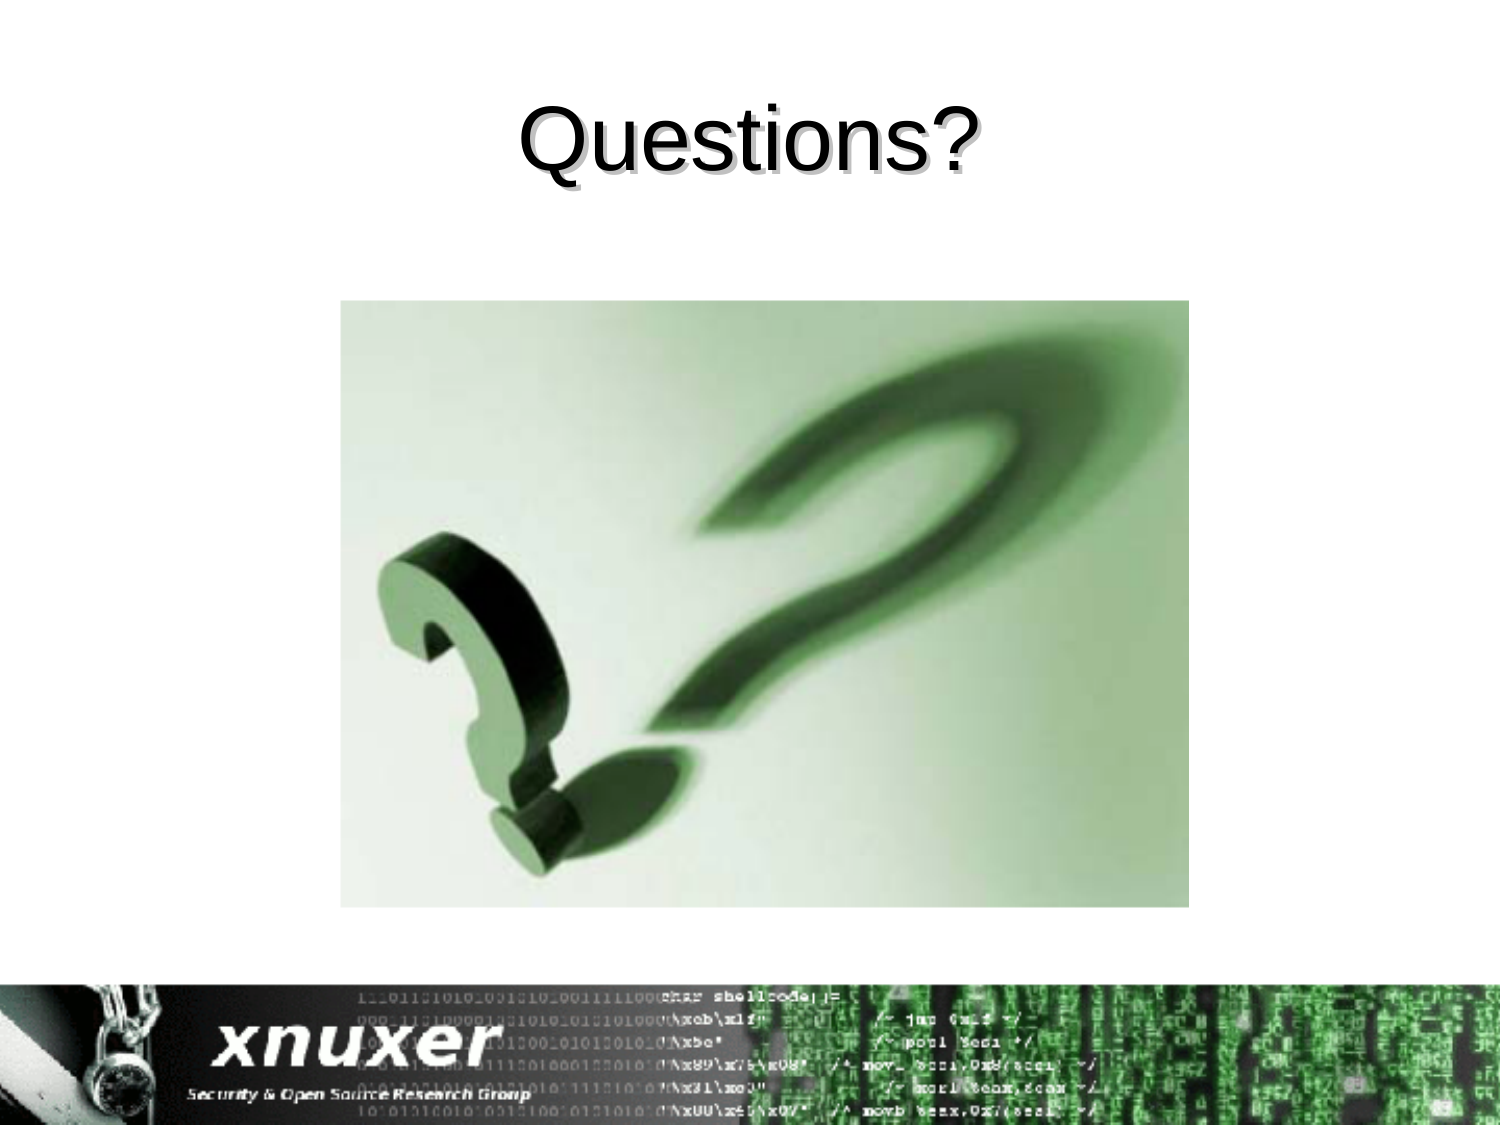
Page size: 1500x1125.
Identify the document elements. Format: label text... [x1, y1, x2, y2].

picture [0, 0, 1500, 1125]
title Questions? [75, 45, 1426, 233]
